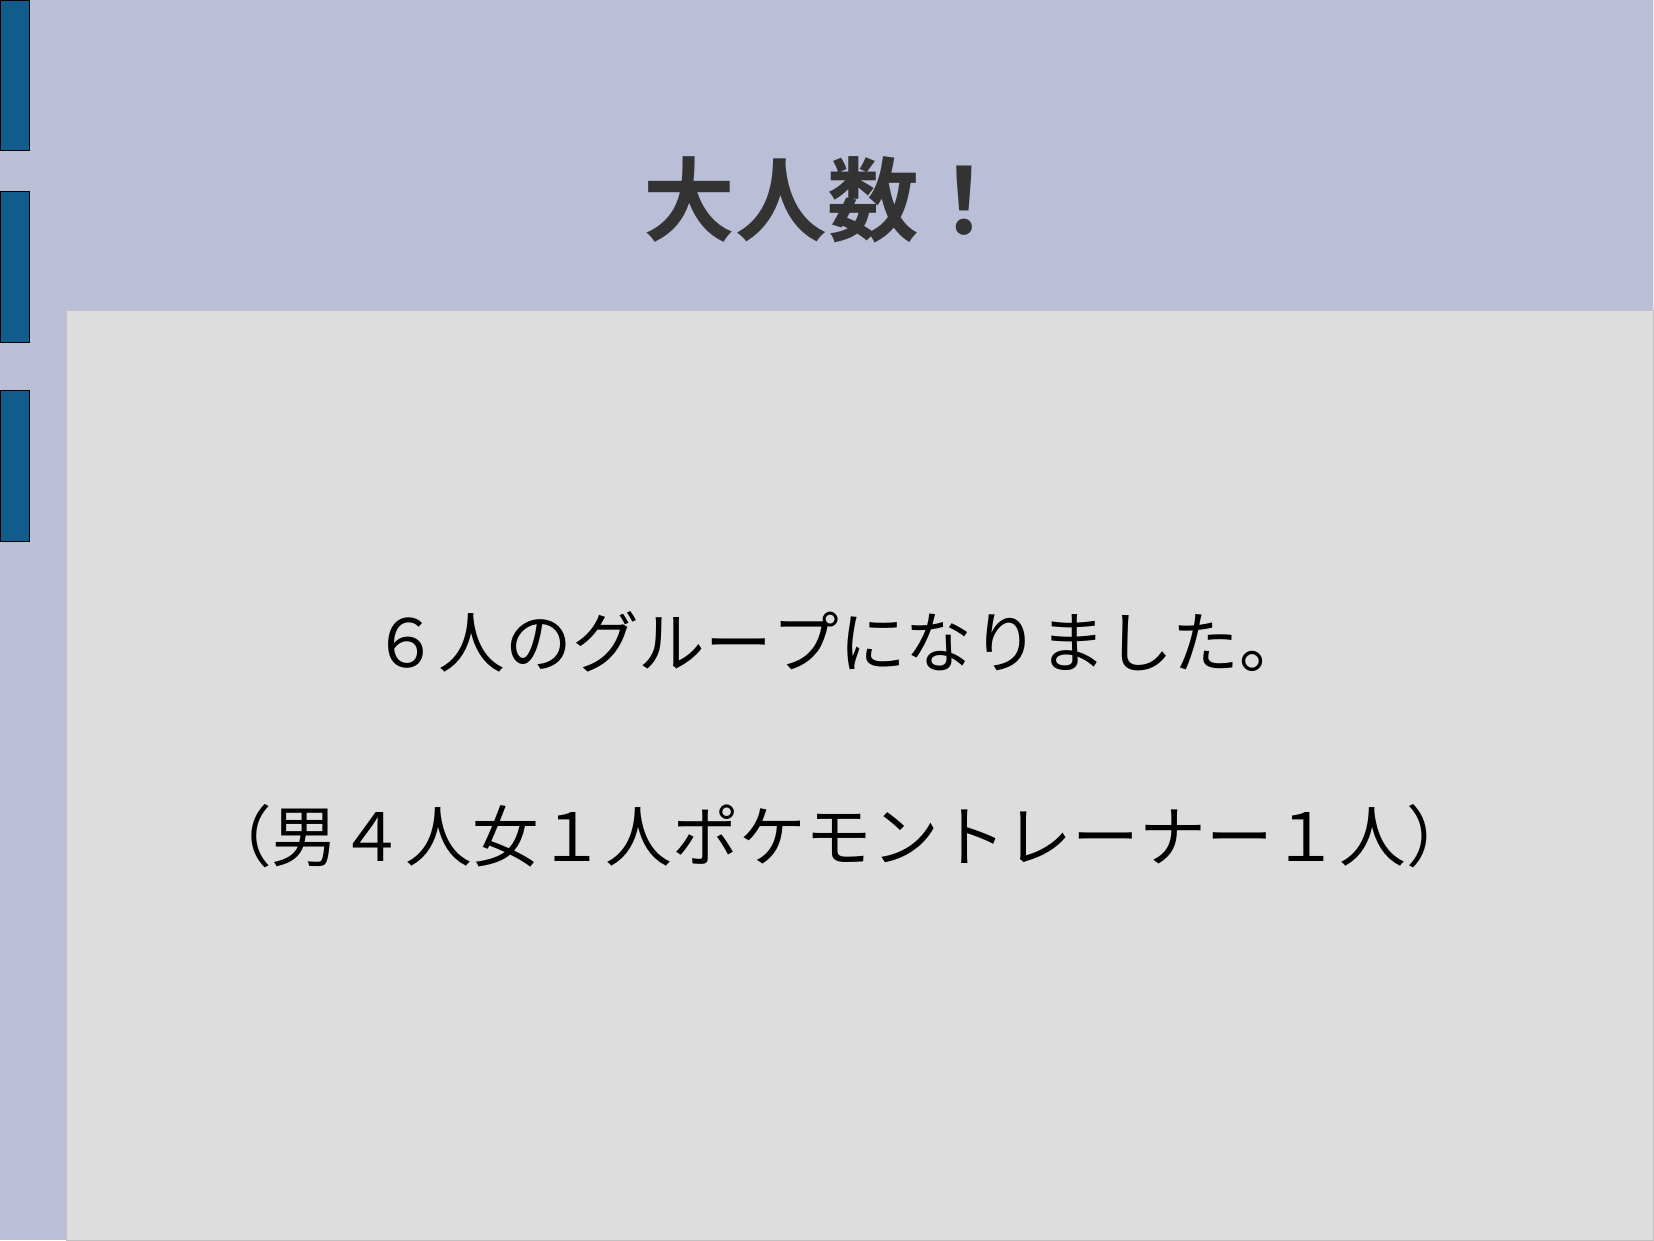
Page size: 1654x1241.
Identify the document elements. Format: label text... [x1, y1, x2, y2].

title 大人数！ [121, 91, 1534, 299]
subtitle ６人のグループになりました。 （男４人女１人ポケモントレーナー１人） [121, 344, 1534, 1127]
